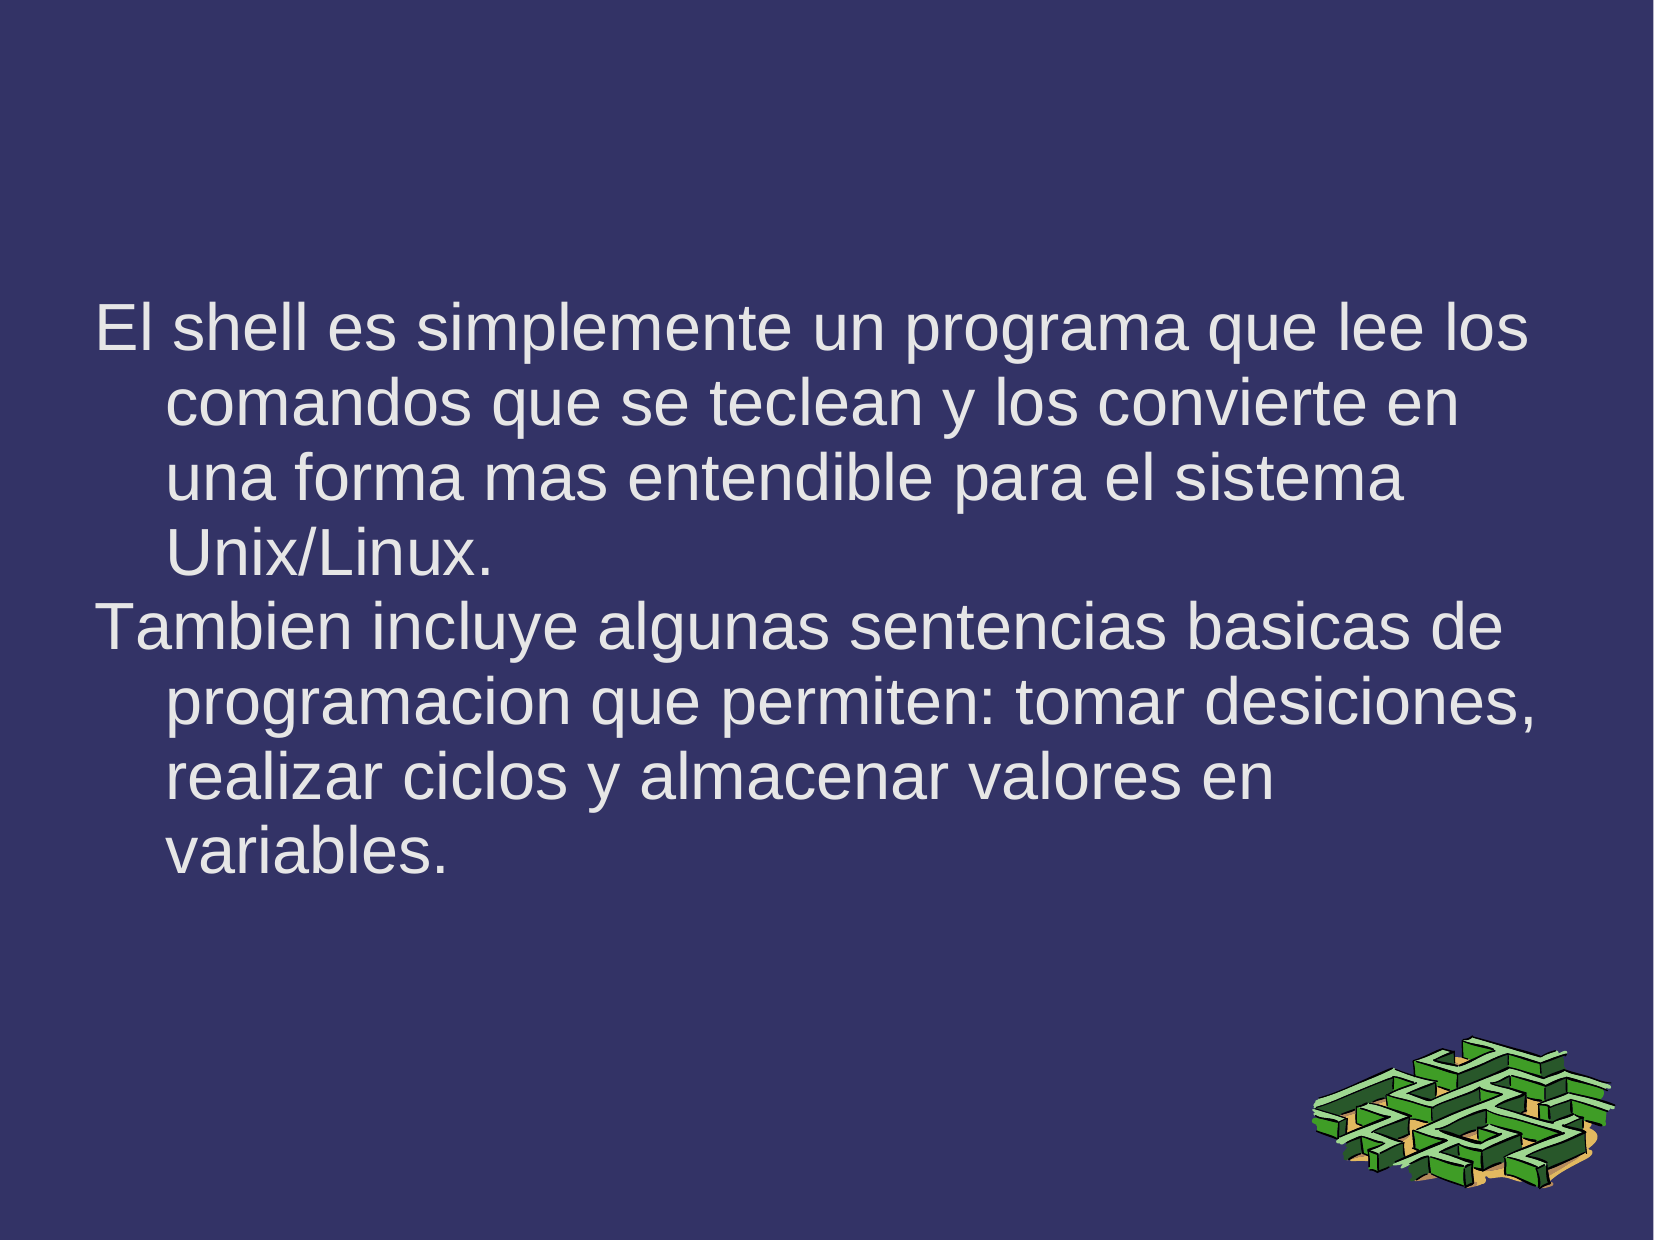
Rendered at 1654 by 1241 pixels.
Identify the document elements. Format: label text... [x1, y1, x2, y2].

list El shell es simplemente un programa que lee los comandos que se teclean y los convierte en una forma mas entendible para el sistema Unix/Linux. Tambien incluye algunas sentencias basicas de programacion que permiten: tomar desiciones, realizar ciclos y almacenar valores en variables. [82, 290, 1571, 1109]
